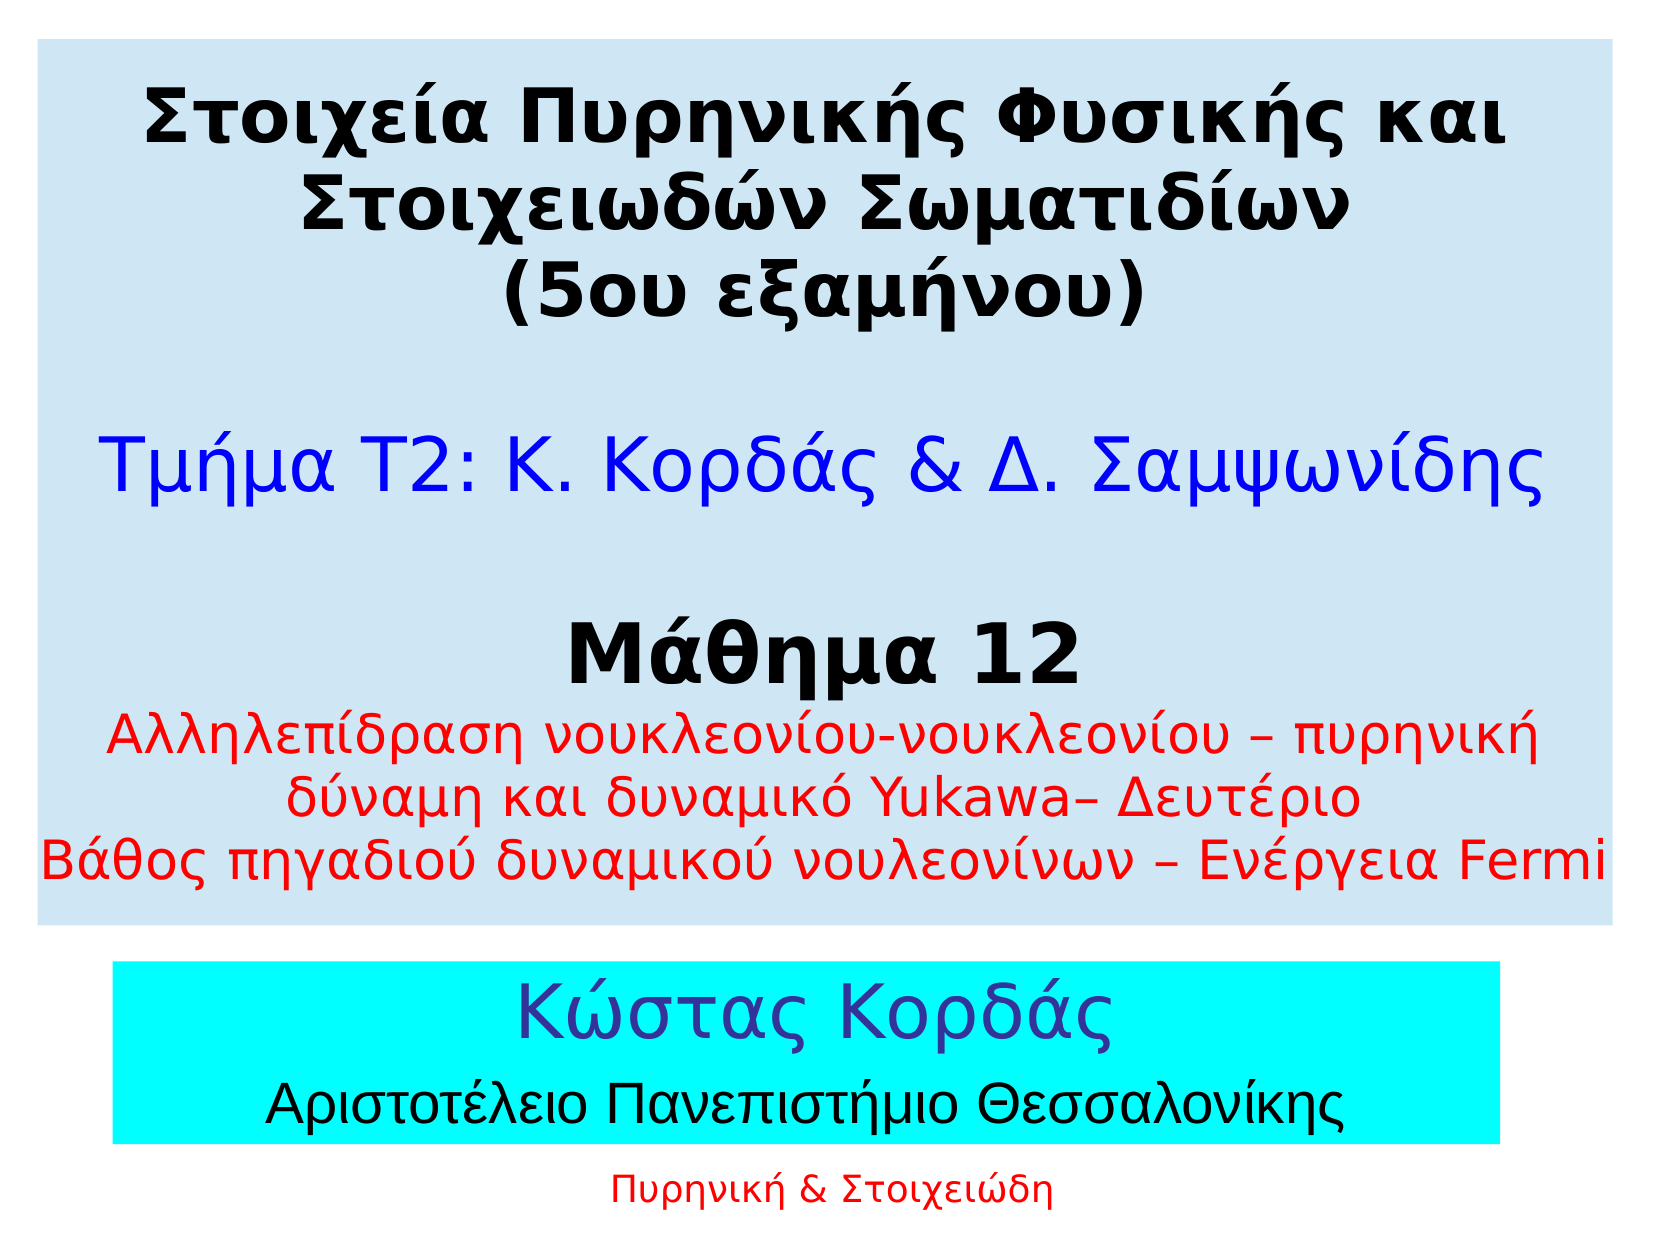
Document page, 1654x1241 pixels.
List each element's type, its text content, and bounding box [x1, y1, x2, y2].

text_box Πυρηνική & Στοιχειώδη [594, 1160, 1146, 1219]
title Στοιχεία Πυρηνικής Φυσικής και Στοιχειωδών Σωματιδίων (5ου εξαμήνου) Τμήμα T2: Κ. Κορδάς & Δ. Σαμψωνίδης Μάθημα 12 Αλληλεπίδραση νουκλεονίου-νουκλεονίου – πυρηνική δύναμη και δυναμικό Yukawa– Δευτέριο Βάθος πηγαδιού δυναμικού νουλεονίνων – Ενέργεια Fermi [37, 39, 1613, 926]
text_box Κώστας Κορδάς Αριστοτέλειο Πανεπιστήμιο Θεσσαλονίκης [112, 961, 1501, 1145]
